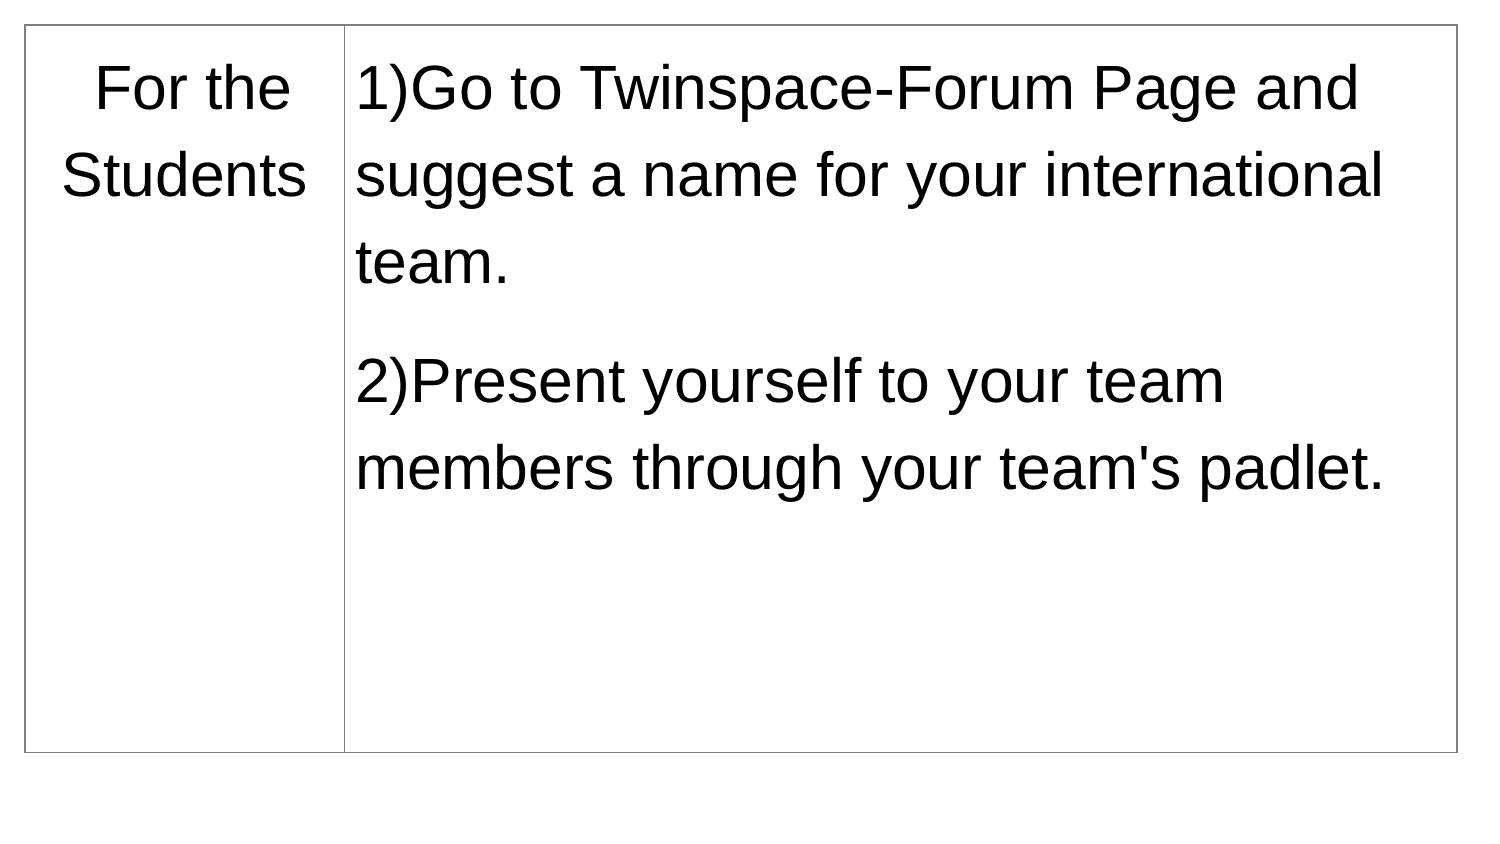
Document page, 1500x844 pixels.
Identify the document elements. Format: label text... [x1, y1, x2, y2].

table_header 1)Go to Twinspace-Forum Page and suggest a name for your international team. 2)Present yourself to your team members through your team's padlet. [345, 26, 1456, 752]
table_header For the Students [26, 26, 344, 752]
